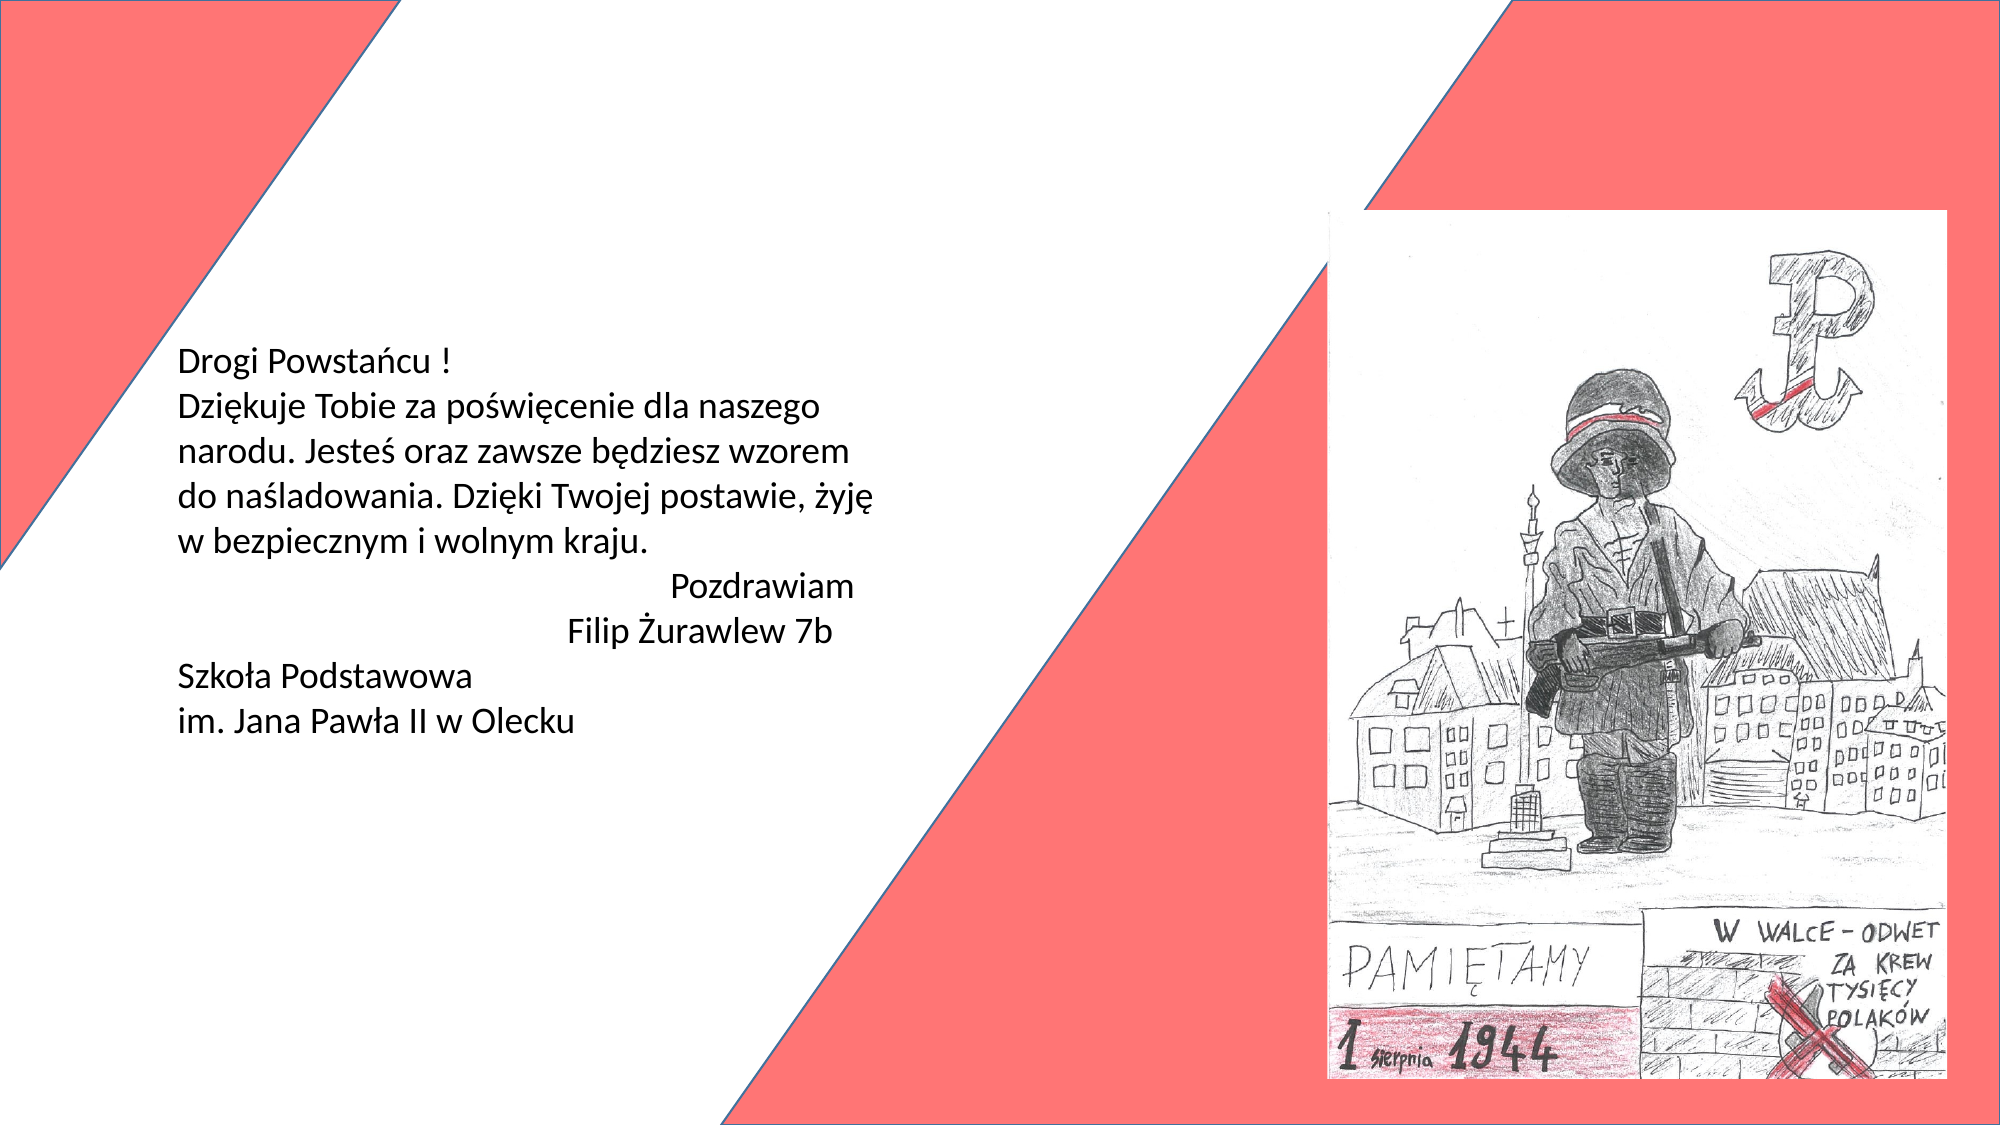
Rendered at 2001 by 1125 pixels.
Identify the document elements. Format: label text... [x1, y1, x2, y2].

picture [1327, 210, 1948, 1079]
text_box Drogi Powstańcu ! Dziękuje Tobie za poświęcenie dla naszego narodu. Jesteś oraz zawsze będziesz wzorem do naśladowania. Dzięki Twojej postawie, żyję w bezpiecznym i wolnym kraju. Pozdrawiam Filip Żurawlew 7b Szkoła Podstawowa im. Jana Pawła II w Olecku [162, 328, 891, 753]
text_box [0, 0, 2000, 1125]
